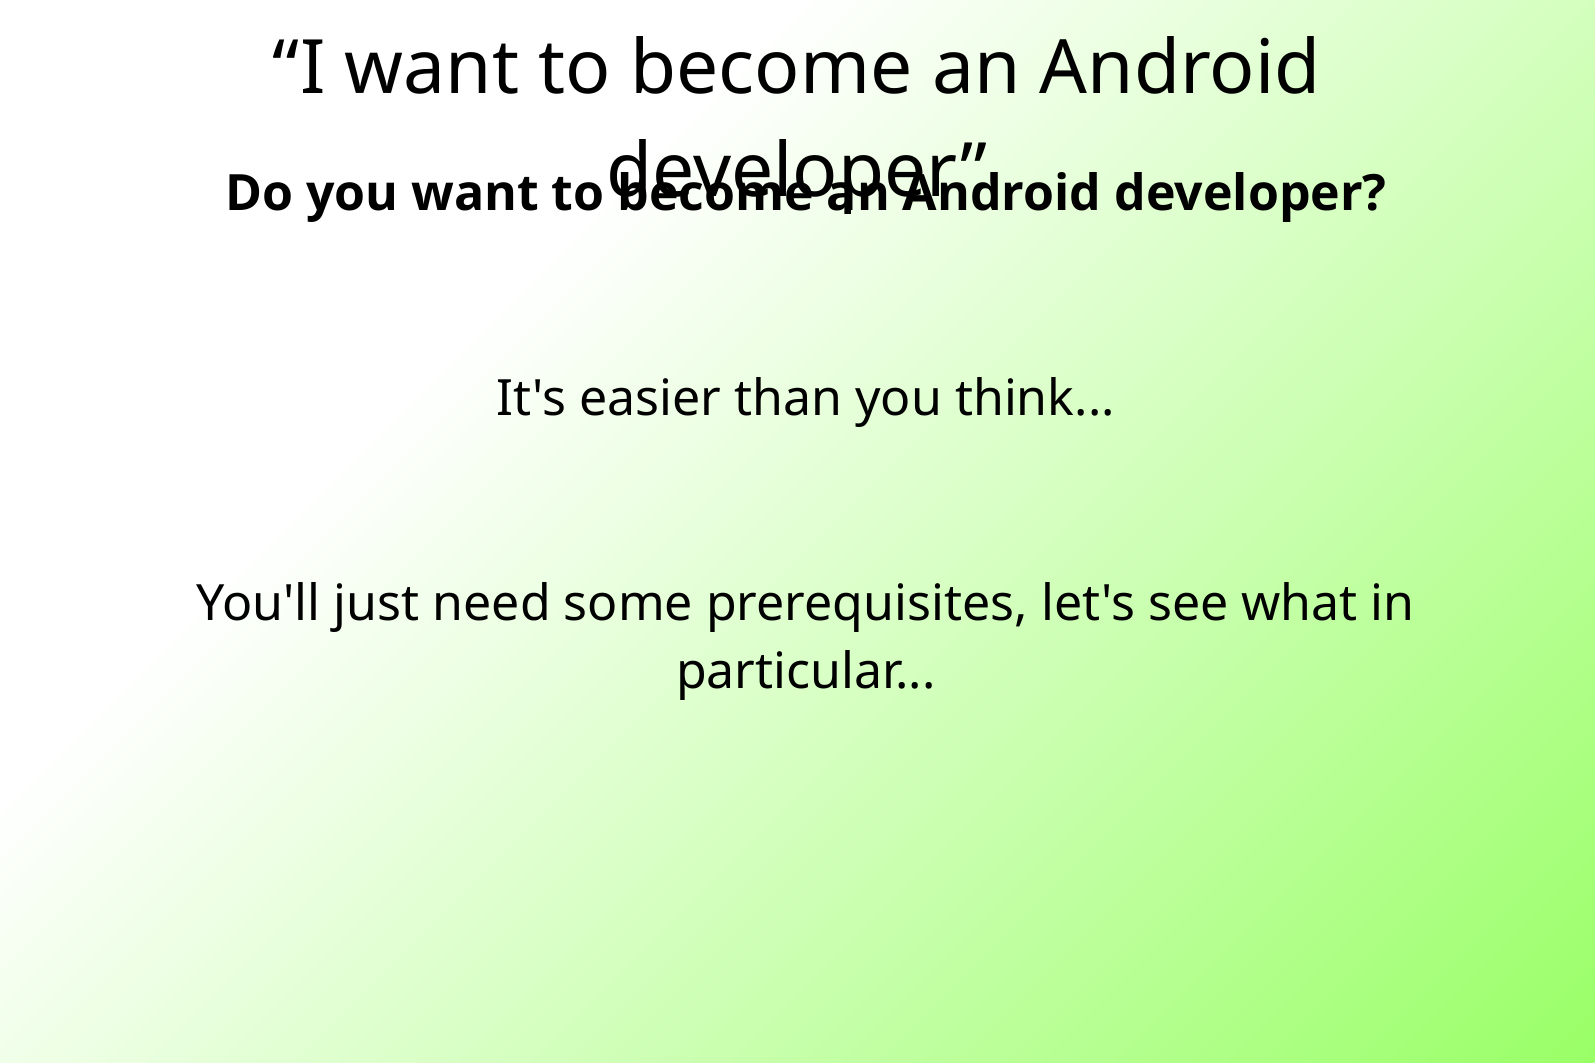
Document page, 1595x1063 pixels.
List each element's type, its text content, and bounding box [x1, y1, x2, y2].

subtitle Do you want to become an Android developer? It's easier than you think... You'll just need some prerequisites, let's see what in particular... [79, 208, 1533, 1063]
title “I want to become an Android developer” [79, 42, 1515, 189]
